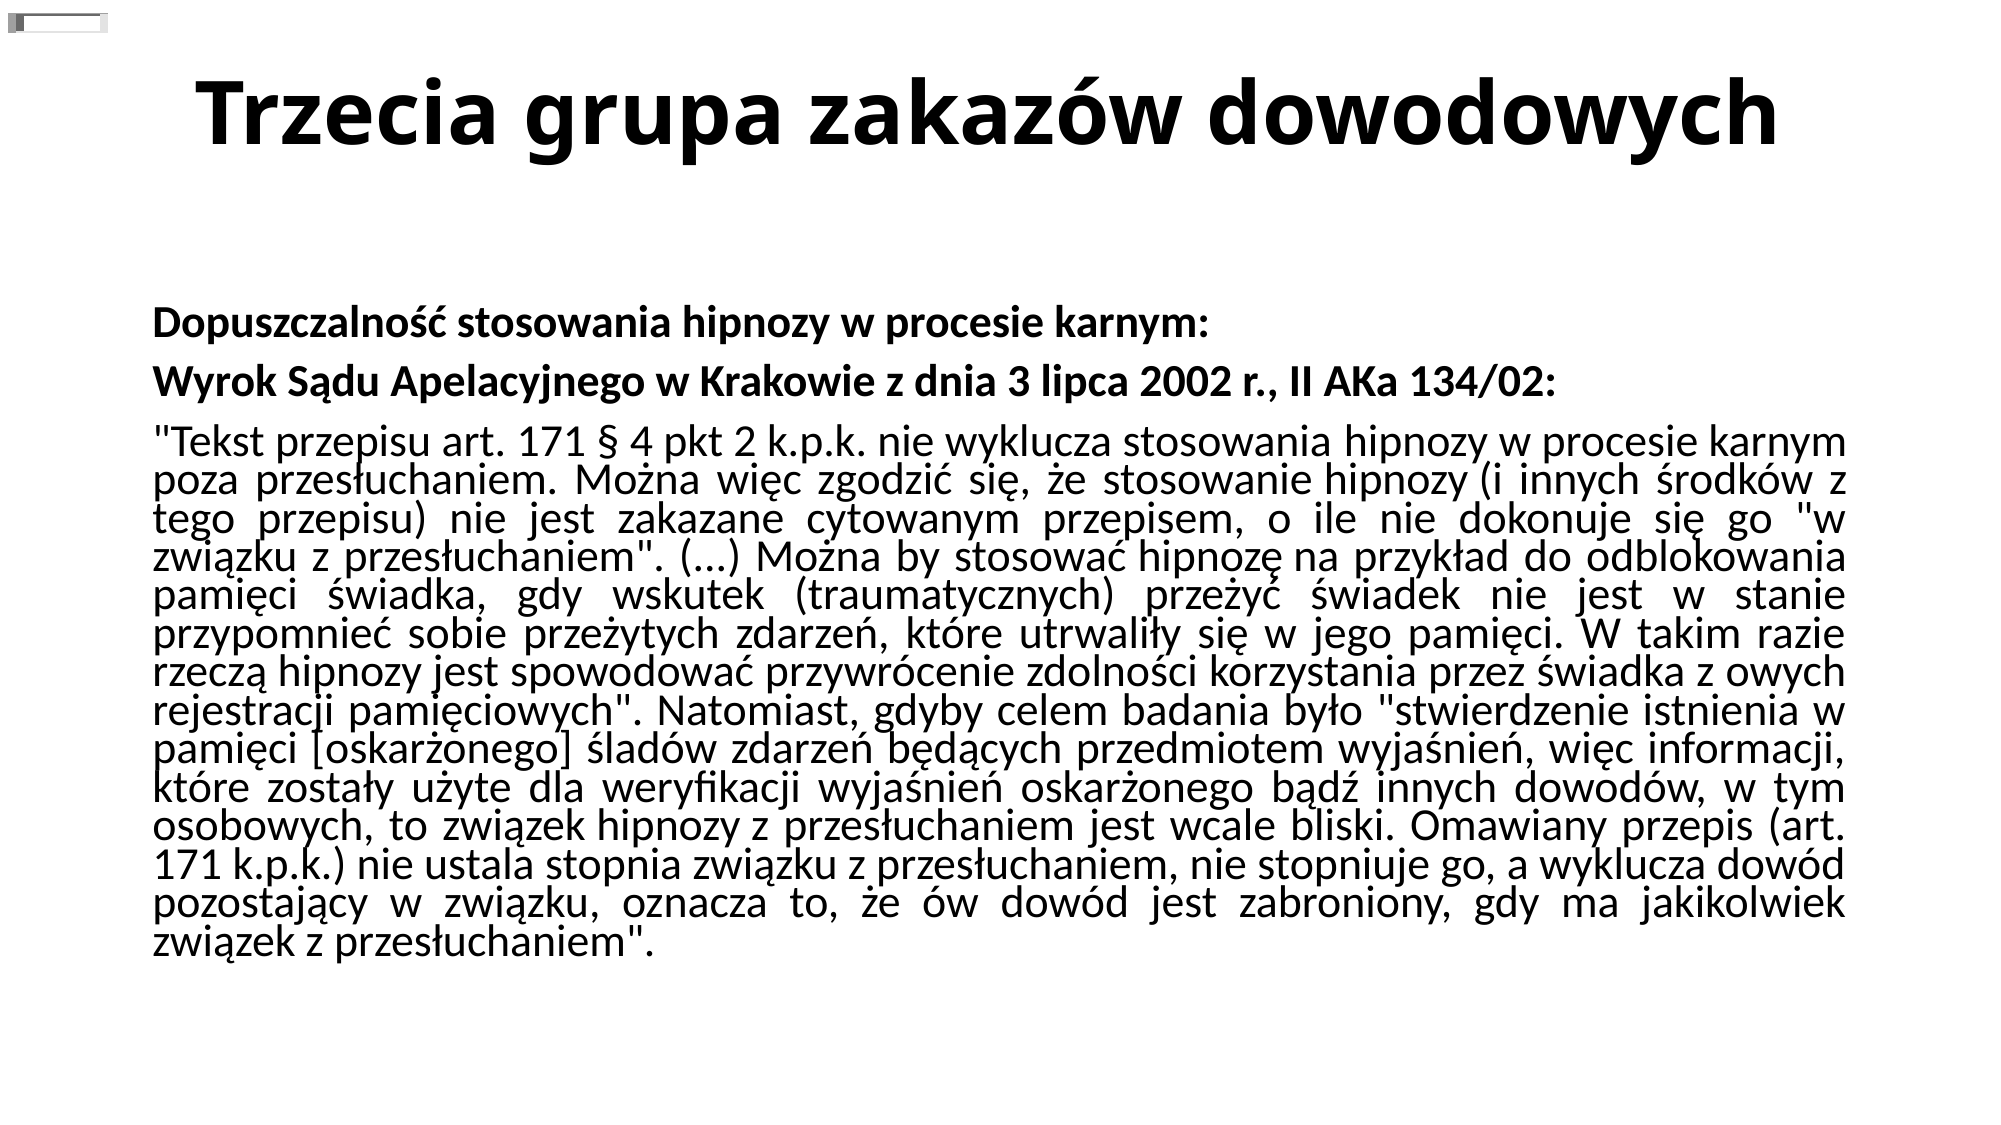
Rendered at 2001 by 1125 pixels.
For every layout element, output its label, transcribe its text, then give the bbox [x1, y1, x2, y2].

picture [0, 0, 226, 51]
title Trzecia grupa zakazów dowodowych [137, 59, 1863, 278]
list Dopuszczalność stosowania hipnozy w procesie karnym: Wyrok Sądu Apelacyjnego w Krakowie z dnia 3 lipca 2002 r., II AKa 134/02: "Tekst przepisu art. 171 § 4 pkt 2 k.p.k. nie wyklucza stosowania hipnozy w procesie karnym poza przesłuchaniem. Można więc zgodzić się, że stosowanie hipnozy (i innych środków z tego przepisu) nie jest zakazane cytowanym przepisem, o ile nie dokonuje się go "w związku z przesłuchaniem". (...) Można by stosować hipnozę na przykład do odblokowania pamięci świadka, gdy wskutek (traumatycznych) przeżyć świadek nie jest w stanie przypomnieć sobie przeżytych zdarzeń, które utrwaliły się w jego pamięci. W takim razie rzeczą hipnozy jest spowodować przywrócenie zdolności korzystania przez świadka z owych rejestracji pamięciowych". Natomiast, gdyby celem badania było "stwierdzenie istnienia w pamięci [oskarżonego] śladów zdarzeń będących przedmiotem wyjaśnień, więc informacji, które zostały użyte dla weryfikacji wyjaśnień oskarżonego bądź innych dowodów, w tym osobowych, to związek hipnozy z przesłuchaniem jest wcale bliski. Omawiany przepis (art. 171 k.p.k.) nie ustala stopnia związku z przesłuchaniem, nie stopniuje go, a wyklucza dowód pozostający w związku, oznacza to, że ów dowód jest zabroniony, gdy ma jakikolwiek związek z przesłuchaniem". [137, 299, 1863, 1014]
